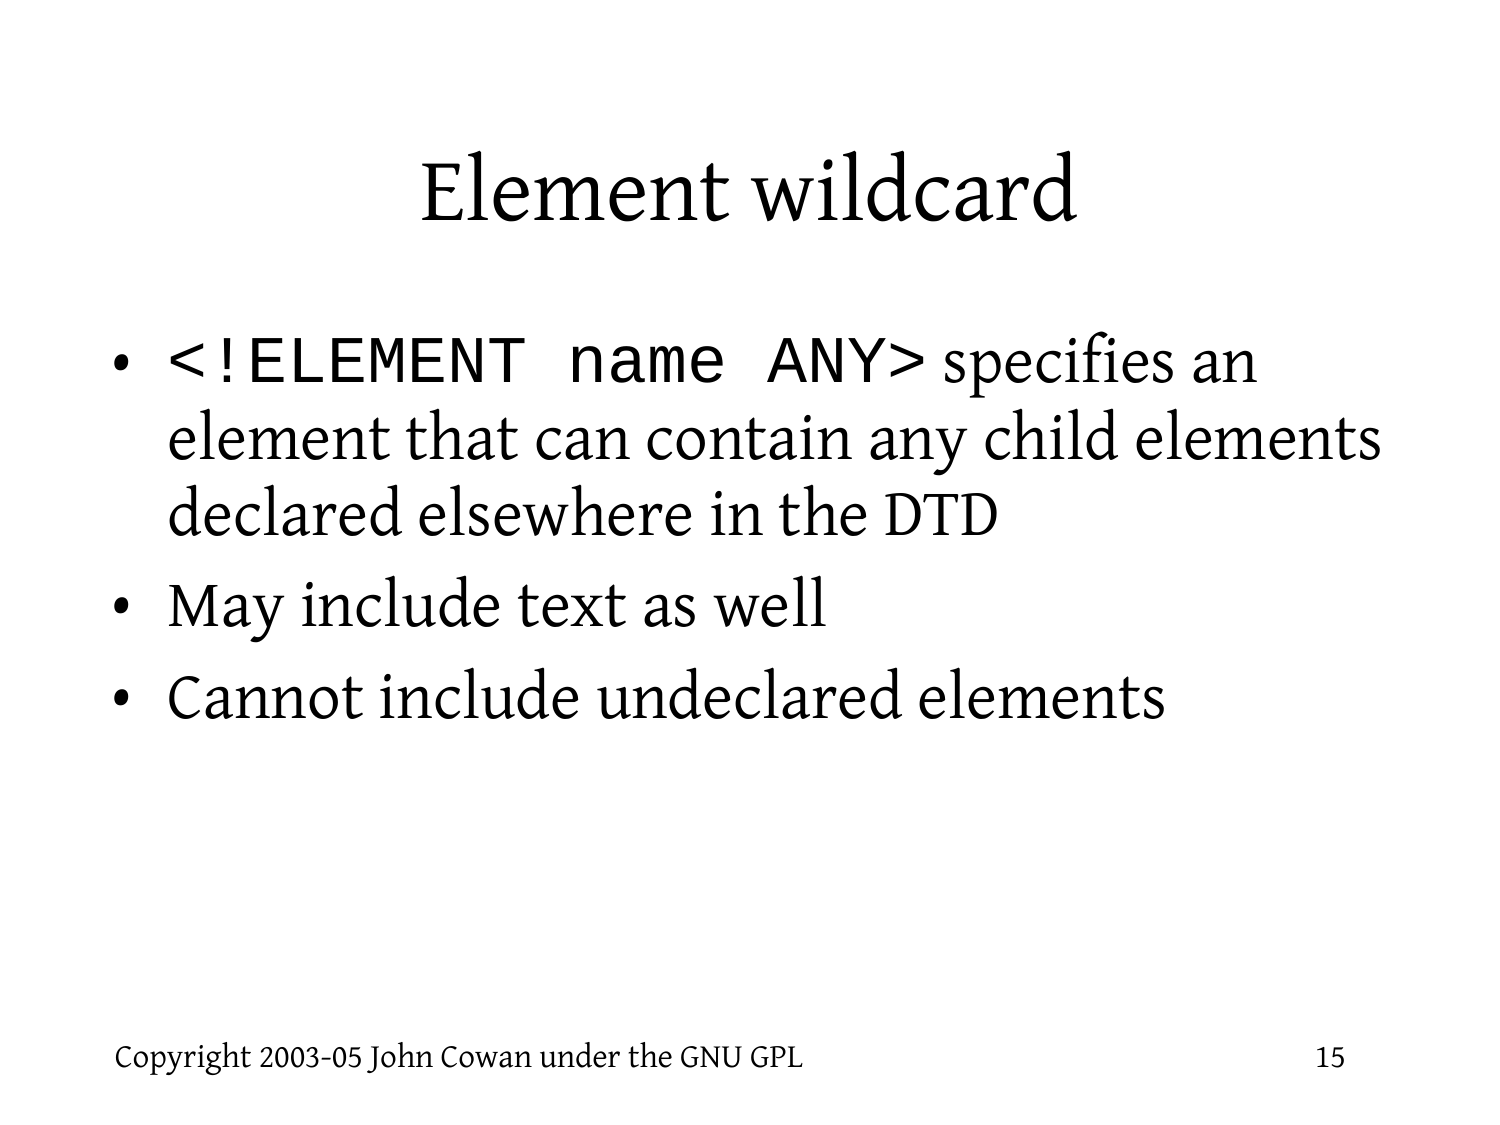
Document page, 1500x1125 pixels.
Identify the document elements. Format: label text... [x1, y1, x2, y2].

list <!ELEMENT name ANY> specifies an element that can contain any child elements declared elsewhere in the DTD May include text as well Cannot include undeclared elements [112, 324, 1387, 1000]
title Element wildcard [112, 62, 1387, 324]
